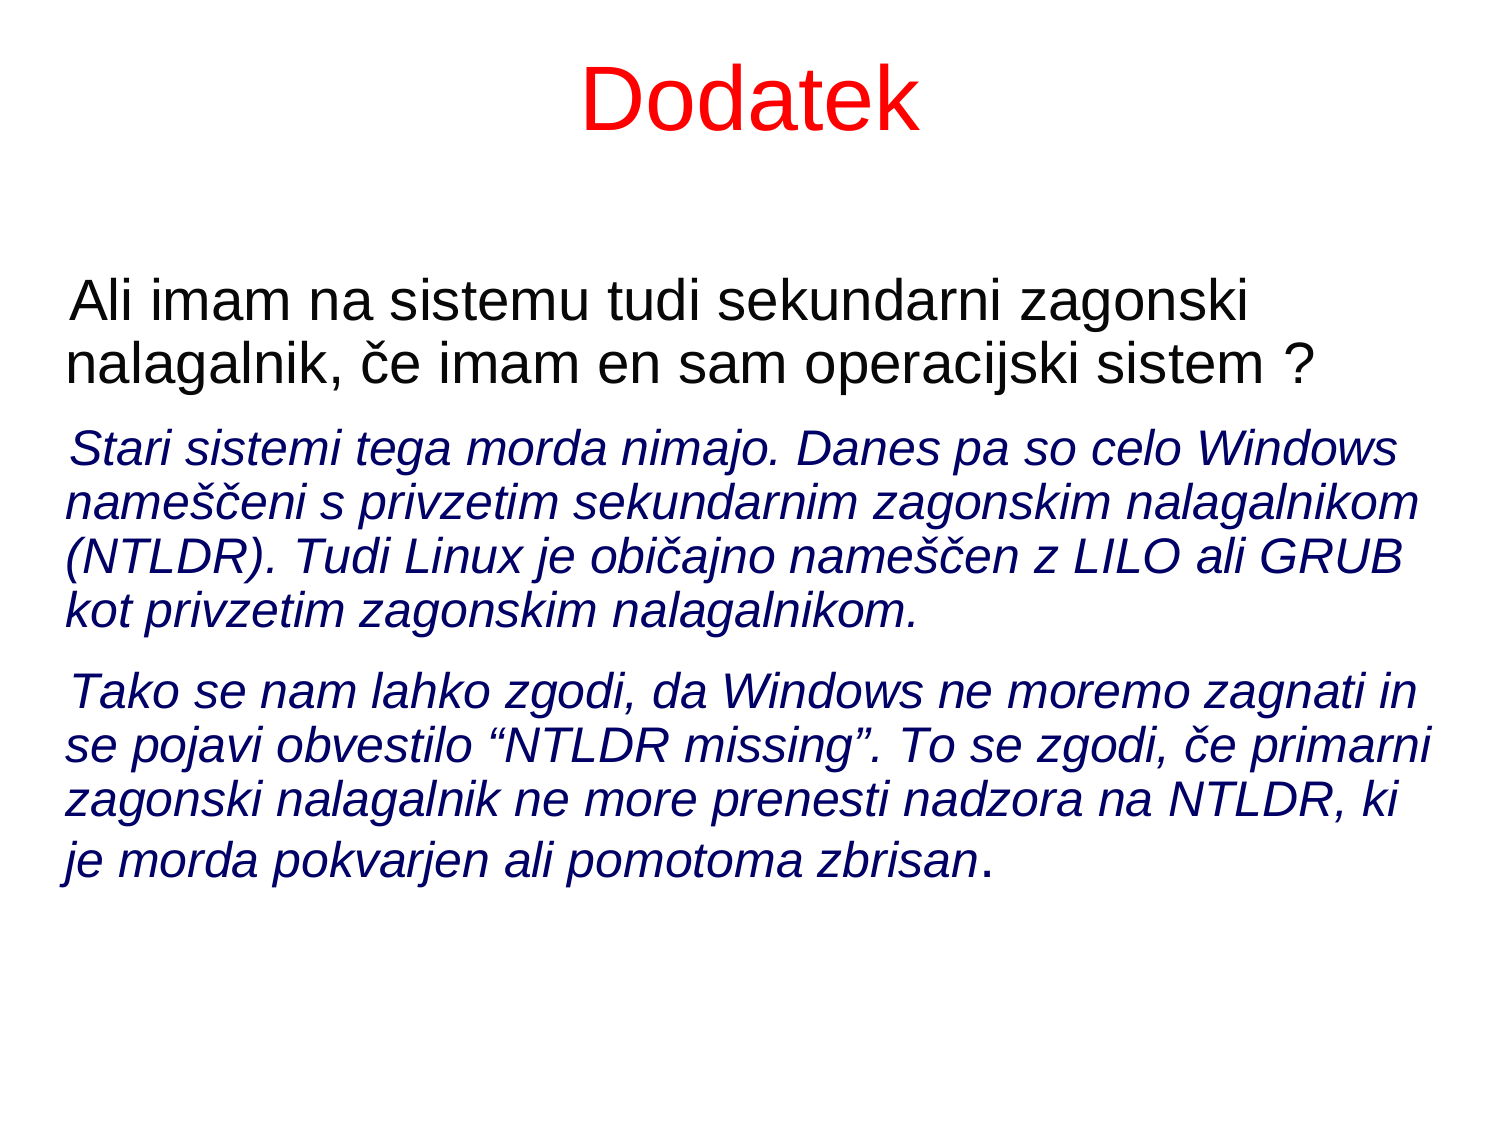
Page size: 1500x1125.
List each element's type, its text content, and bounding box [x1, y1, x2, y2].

text_box Dodatek [50, 0, 1452, 188]
list Ali imam na sistemu tudi sekundarni zagonski nalagalnik, če imam en sam operacijski sistem ? Stari sistemi tega morda nimajo. Danes pa so celo Windows nameščeni s privzetim sekundarnim zagonskim nalagalnikom (NTLDR). Tudi Linux je običajno nameščen z LILO ali GRUB kot privzetim zagonskim nalagalnikom. Tako se nam lahko zgodi, da Windows ne moremo zagnati in se pojavi obvestilo “NTLDR missing”. To se zgodi, če primarni zagonski nalagalnik ne more prenesti nadzora na NTLDR, ki je morda pokvarjen ali pomotoma zbrisan. [49, 262, 1451, 1001]
